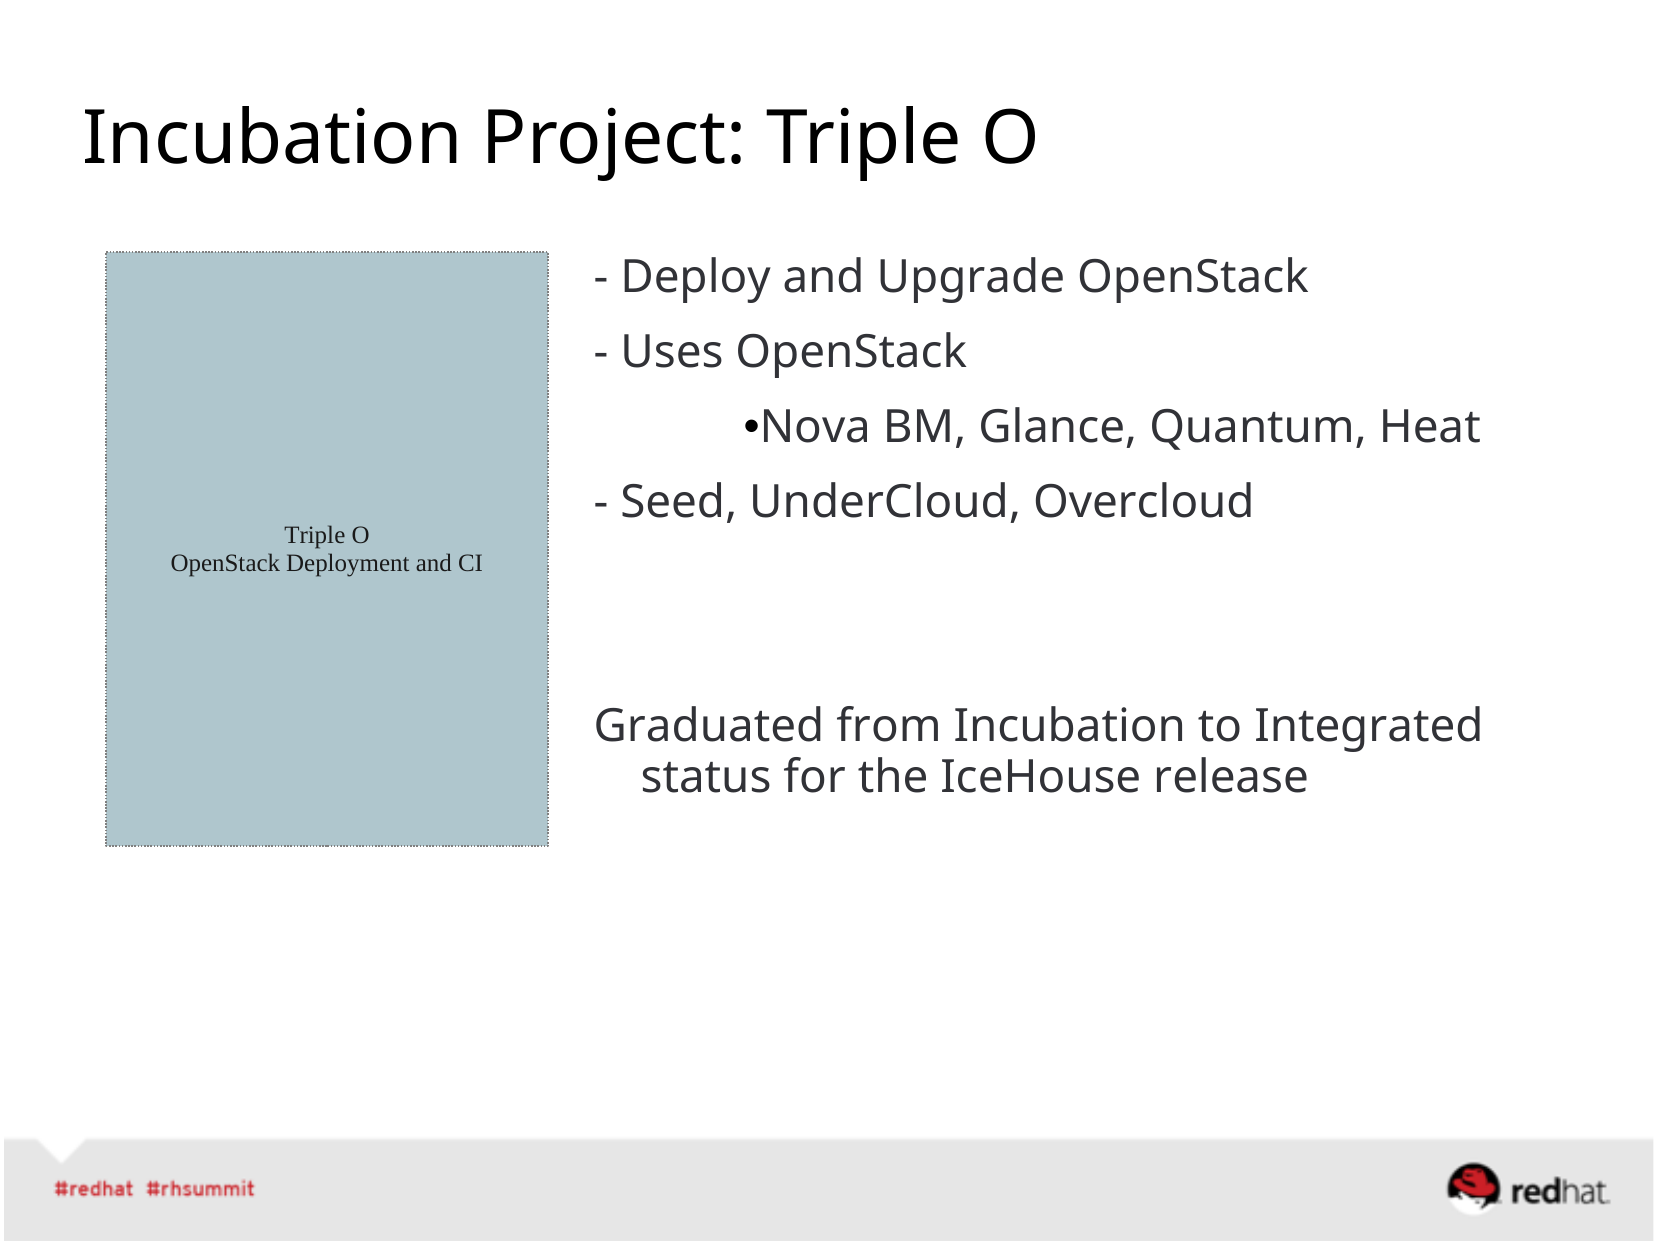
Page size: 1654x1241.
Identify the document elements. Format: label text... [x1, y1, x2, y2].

text_box - Deploy and Upgrade OpenStack - Uses OpenStack Nova BM, Glance, Quantum, Heat - Seed, UnderCloud, Overcloud Graduated from Incubation to Integrated status for the IceHouse release [518, 252, 1588, 982]
text_box Triple O OpenStack Deployment and CI [106, 252, 518, 846]
title Incubation Project: Triple O [82, 52, 1571, 226]
picture [4, 4, 1654, 1241]
